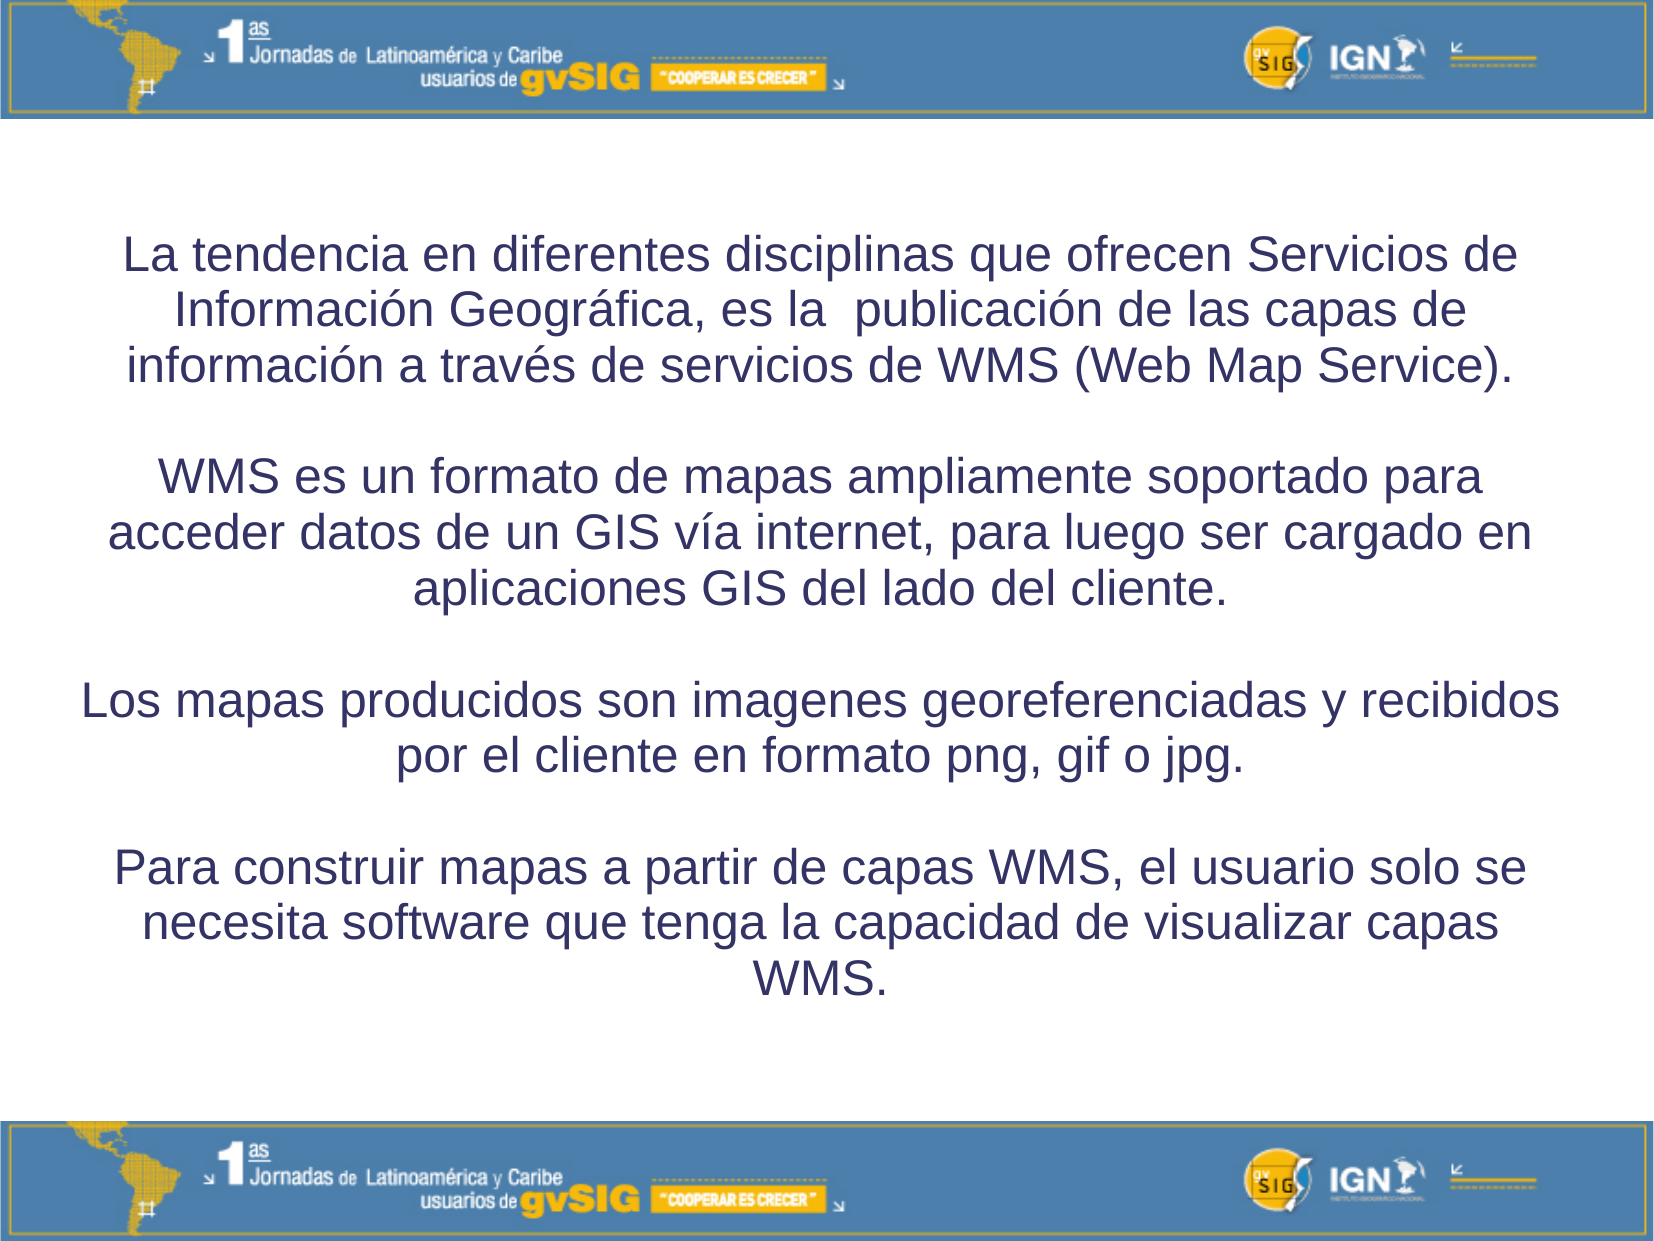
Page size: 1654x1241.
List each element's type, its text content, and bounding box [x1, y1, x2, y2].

picture [0, 1121, 1654, 1241]
picture [0, 0, 1654, 119]
text_box La tendencia en diferentes disciplinas que ofrecen Servicios de Información Geográfica, es la publicación de las capas de información a través de servicios de WMS (Web Map Service). WMS es un formato de mapas ampliamente soportado para acceder datos de un GIS vía internet, para luego ser cargado en aplicaciones GIS del lado del cliente. Los mapas producidos son imagenes georeferenciadas y recibidos por el cliente en formato png, gif o jpg. Para construir mapas a partir de capas WMS, el usuario solo se necesita software que tenga la capacidad de visualizar capas WMS. [76, 224, 1565, 1124]
